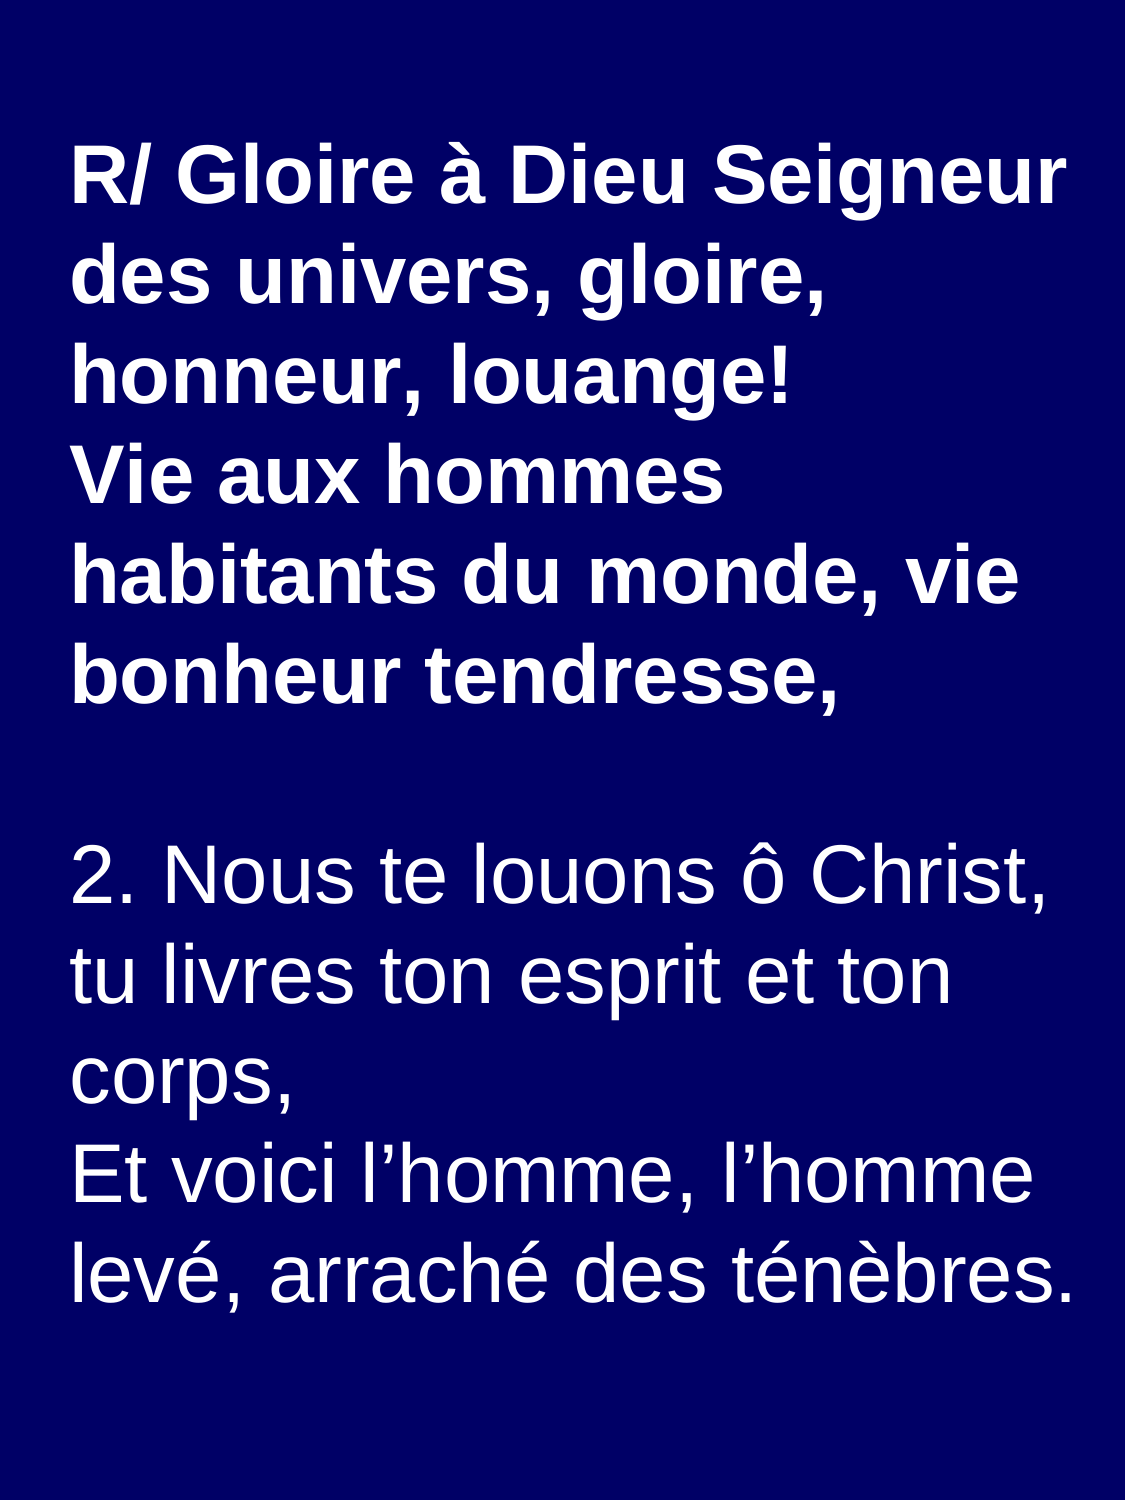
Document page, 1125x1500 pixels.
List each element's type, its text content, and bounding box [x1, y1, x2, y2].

text_box R/ Gloire à Dieu Seigneur des univers, gloire, honneur, louange! Vie aux hommes habitants du monde, vie bonheur tendresse, 2. Nous te louons ô Christ, tu livres ton esprit et ton corps, Et voici l’homme, l’homme levé, arraché des ténèbres. [54, 112, 1107, 1463]
